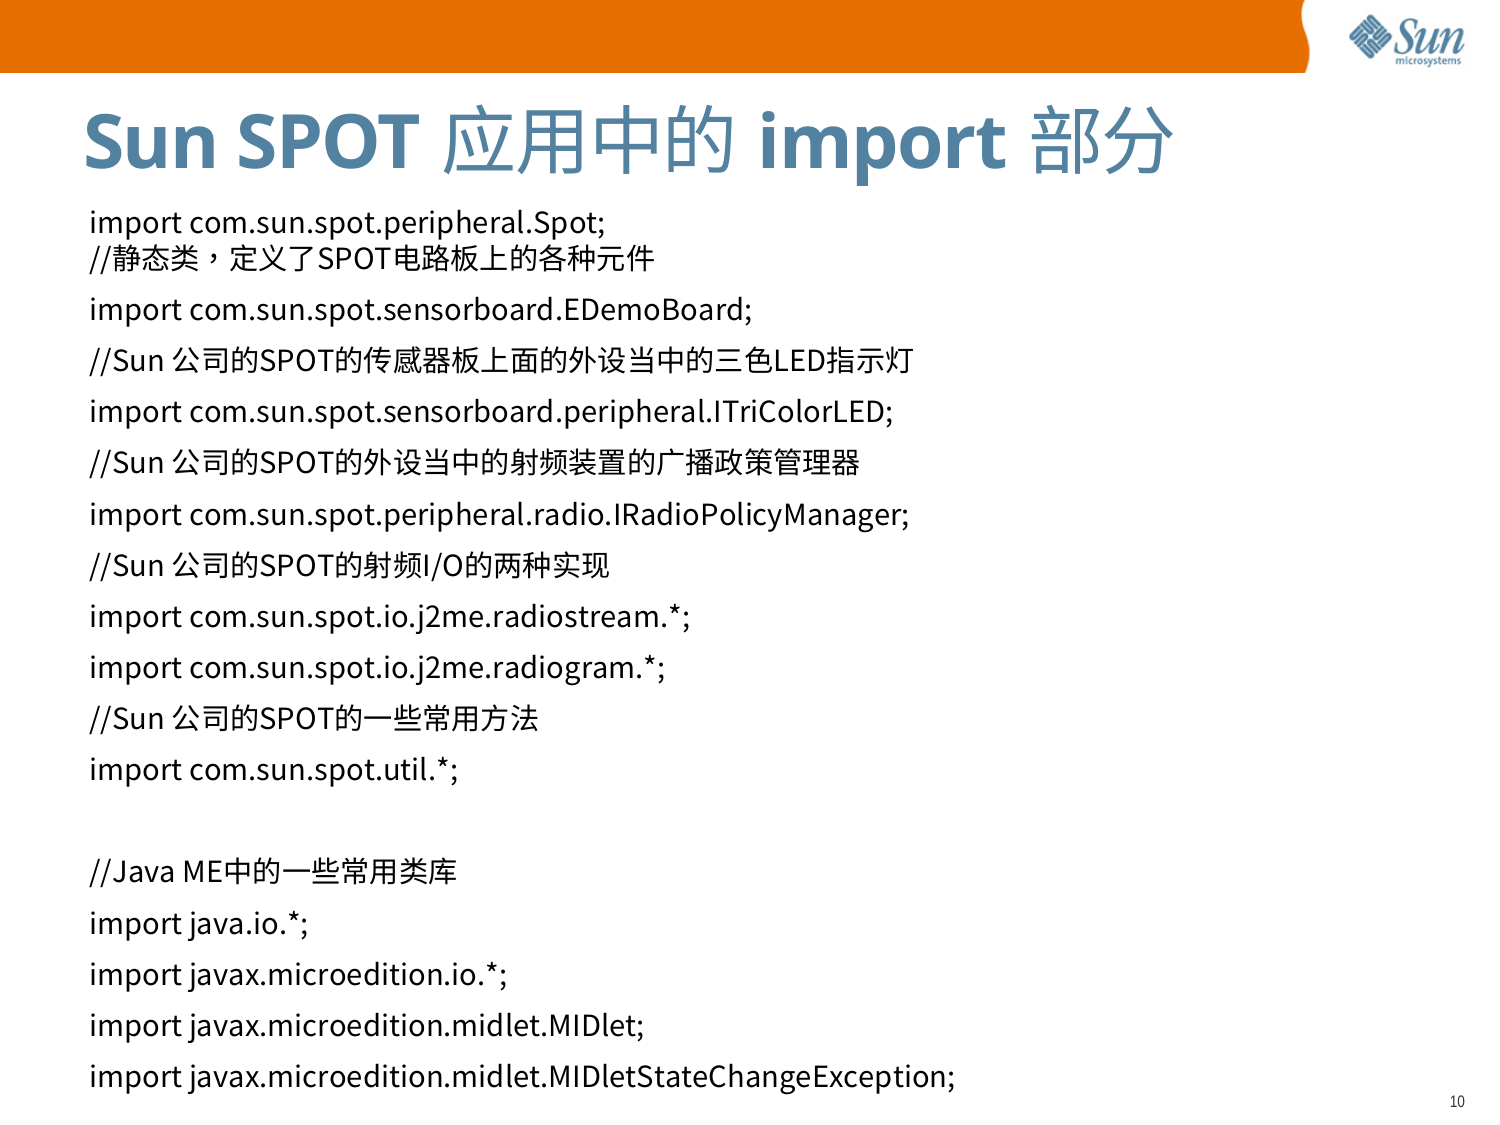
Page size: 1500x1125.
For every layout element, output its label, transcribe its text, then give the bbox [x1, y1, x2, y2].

title Sun SPOT应用中的import部分 [83, 94, 1446, 199]
picture [0, 0, 1500, 73]
text_box import com.sun.spot.peripheral.Spot; //静态类，定义了SPOT电路板上的各种元件 import com.sun.spot.sensorboard.EDemoBoard; //Sun 公司的SPOT的传感器板上面的外设当中的三色LED指示灯 import com.sun.spot.sensorboard.peripheral.ITriColorLED; //Sun 公司的SPOT的外设当中的射频装置的广播政策管理器 import com.sun.spot.peripheral.radio.IRadioPolicyManager; //Sun 公司的SPOT的射频I/O的两种实现 import com.sun.spot.io.j2me.radiostream.*; import com.sun.spot.io.j2me.radiogram.*; //Sun 公司的SPOT的一些常用方法 import com.sun.spot.util.*; //Java ME中的一些常用类库 import java.io.*; import javax.microedition.io.*; import javax.microedition.midlet.MIDlet; import javax.microedition.midlet.MIDletStateChangeException; [89, 204, 1474, 958]
